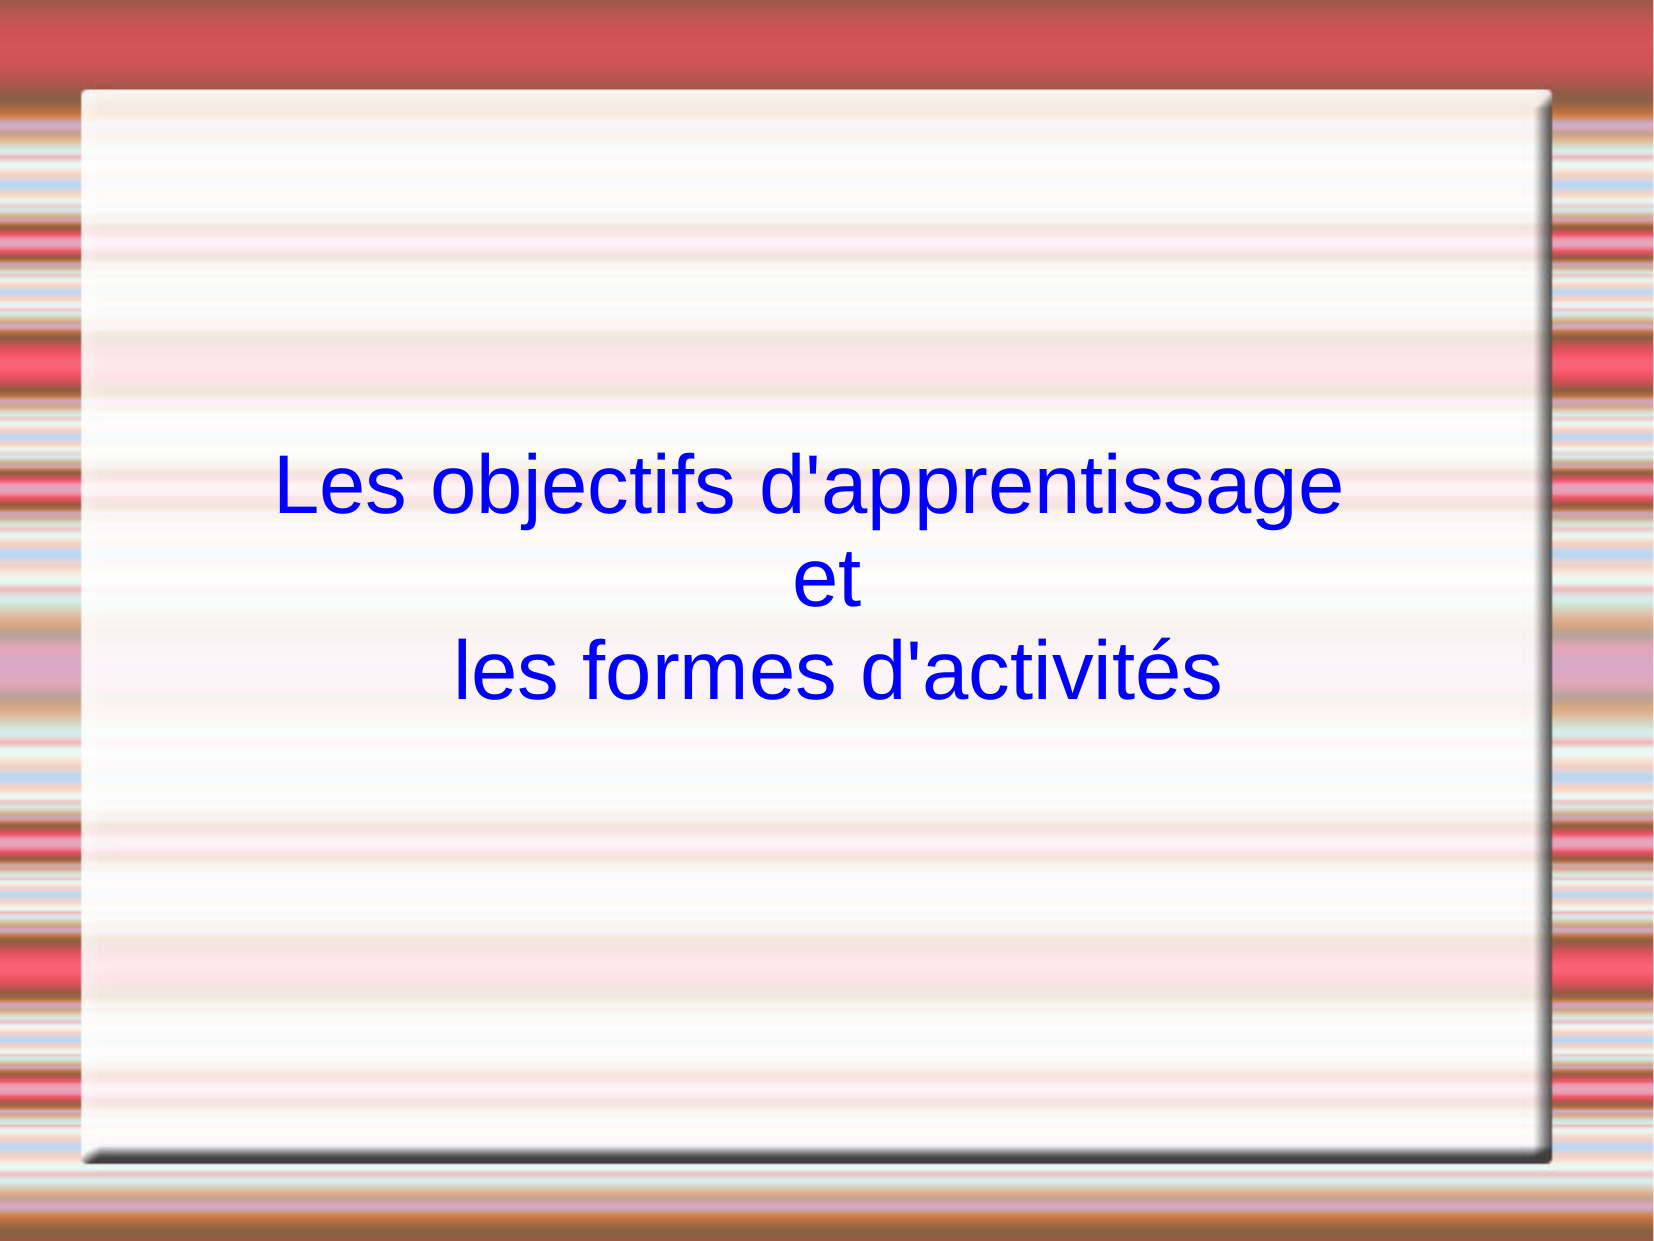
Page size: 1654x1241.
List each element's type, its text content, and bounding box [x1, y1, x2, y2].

subtitle Les objectifs d'apprentissage et les formes d'activités [106, 88, 1536, 1068]
picture [0, 0, 1654, 1241]
